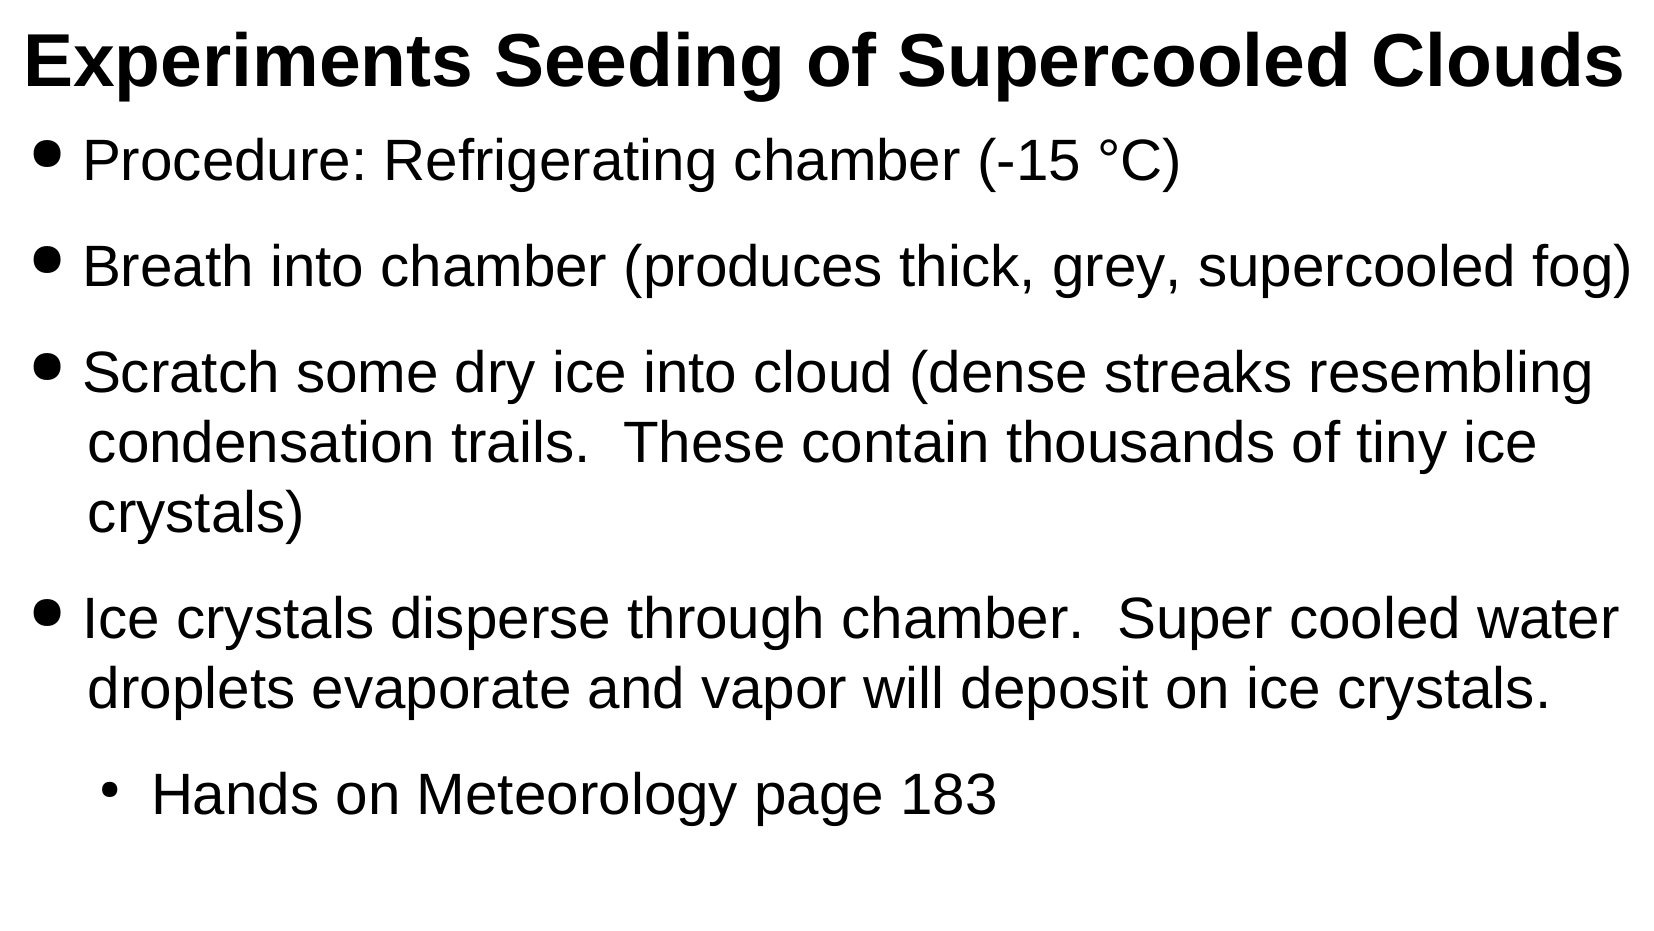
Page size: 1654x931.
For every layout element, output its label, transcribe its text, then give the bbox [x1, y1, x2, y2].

title Experiments Seeding of Supercooled Clouds [0, 5, 1654, 107]
text_box Procedure: Refrigerating chamber (-15 °C) Breath into chamber (produces thick, grey, supercooled fog) Scratch some dry ice into cloud (dense streaks resembling condensation trails. These contain thousands of tiny ice crystals) Ice crystals disperse through chamber. Super cooled water droplets evaporate and vapor will deposit on ice crystals. Hands on Meteorology page 183 [13, 114, 1650, 834]
